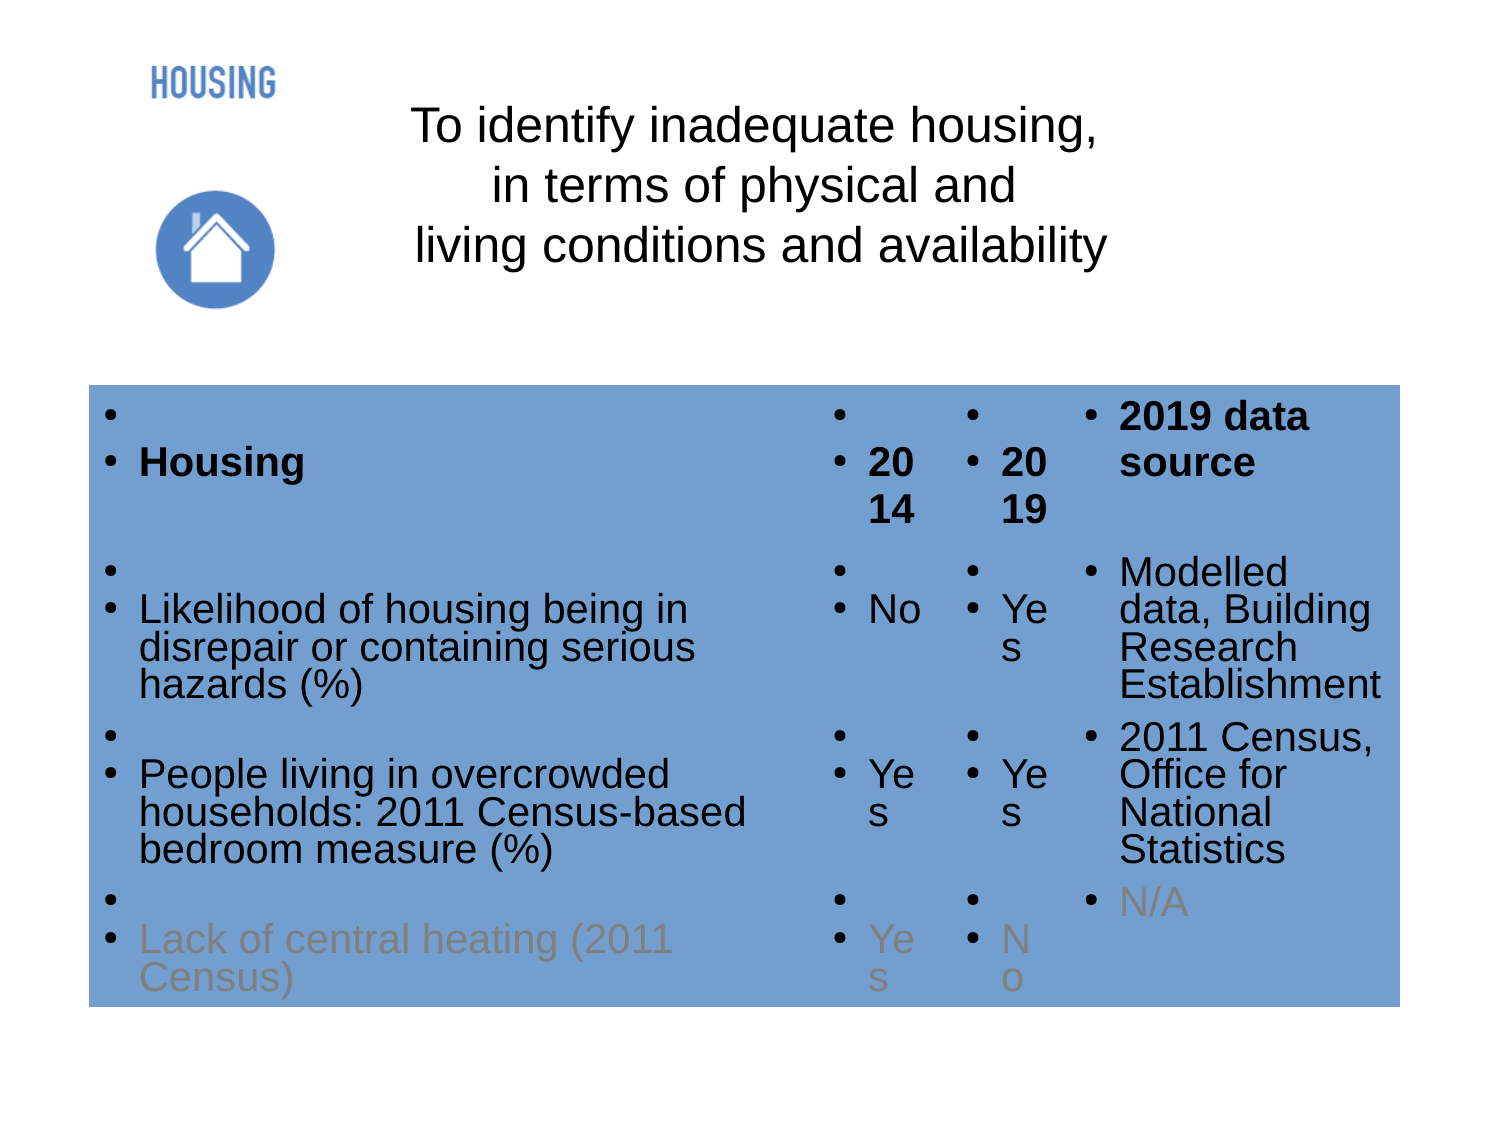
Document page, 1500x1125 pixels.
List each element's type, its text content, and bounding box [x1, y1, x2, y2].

table_cell Yes [951, 550, 1069, 715]
table_header Housing [89, 385, 818, 550]
table_header 2019 data source [1069, 385, 1400, 550]
table_cell Yes [818, 880, 951, 1007]
table_header 2014 [818, 385, 951, 550]
table_cell People living in overcrowded households: 2011 Census-based bedroom measure (%) [89, 715, 818, 880]
table_cell No [951, 880, 1069, 1007]
table_cell Yes [818, 715, 951, 880]
table_header 2019 [951, 385, 1069, 550]
table_cell Yes [951, 715, 1069, 880]
text_box To identify inadequate housing, in terms of physical and living conditions and availability [306, 85, 1216, 280]
table_cell N/A [1069, 880, 1400, 1007]
table_cell Modelled data, Building Research Establishment [1069, 550, 1400, 715]
table_cell No [818, 550, 951, 715]
table_cell 2011 Census, Office for National Statistics [1069, 715, 1400, 880]
table_cell Likelihood of housing being in disrepair or containing serious hazards (%) [89, 550, 818, 715]
picture [123, 54, 302, 324]
table_cell Lack of central heating (2011 Census) [89, 880, 818, 1007]
